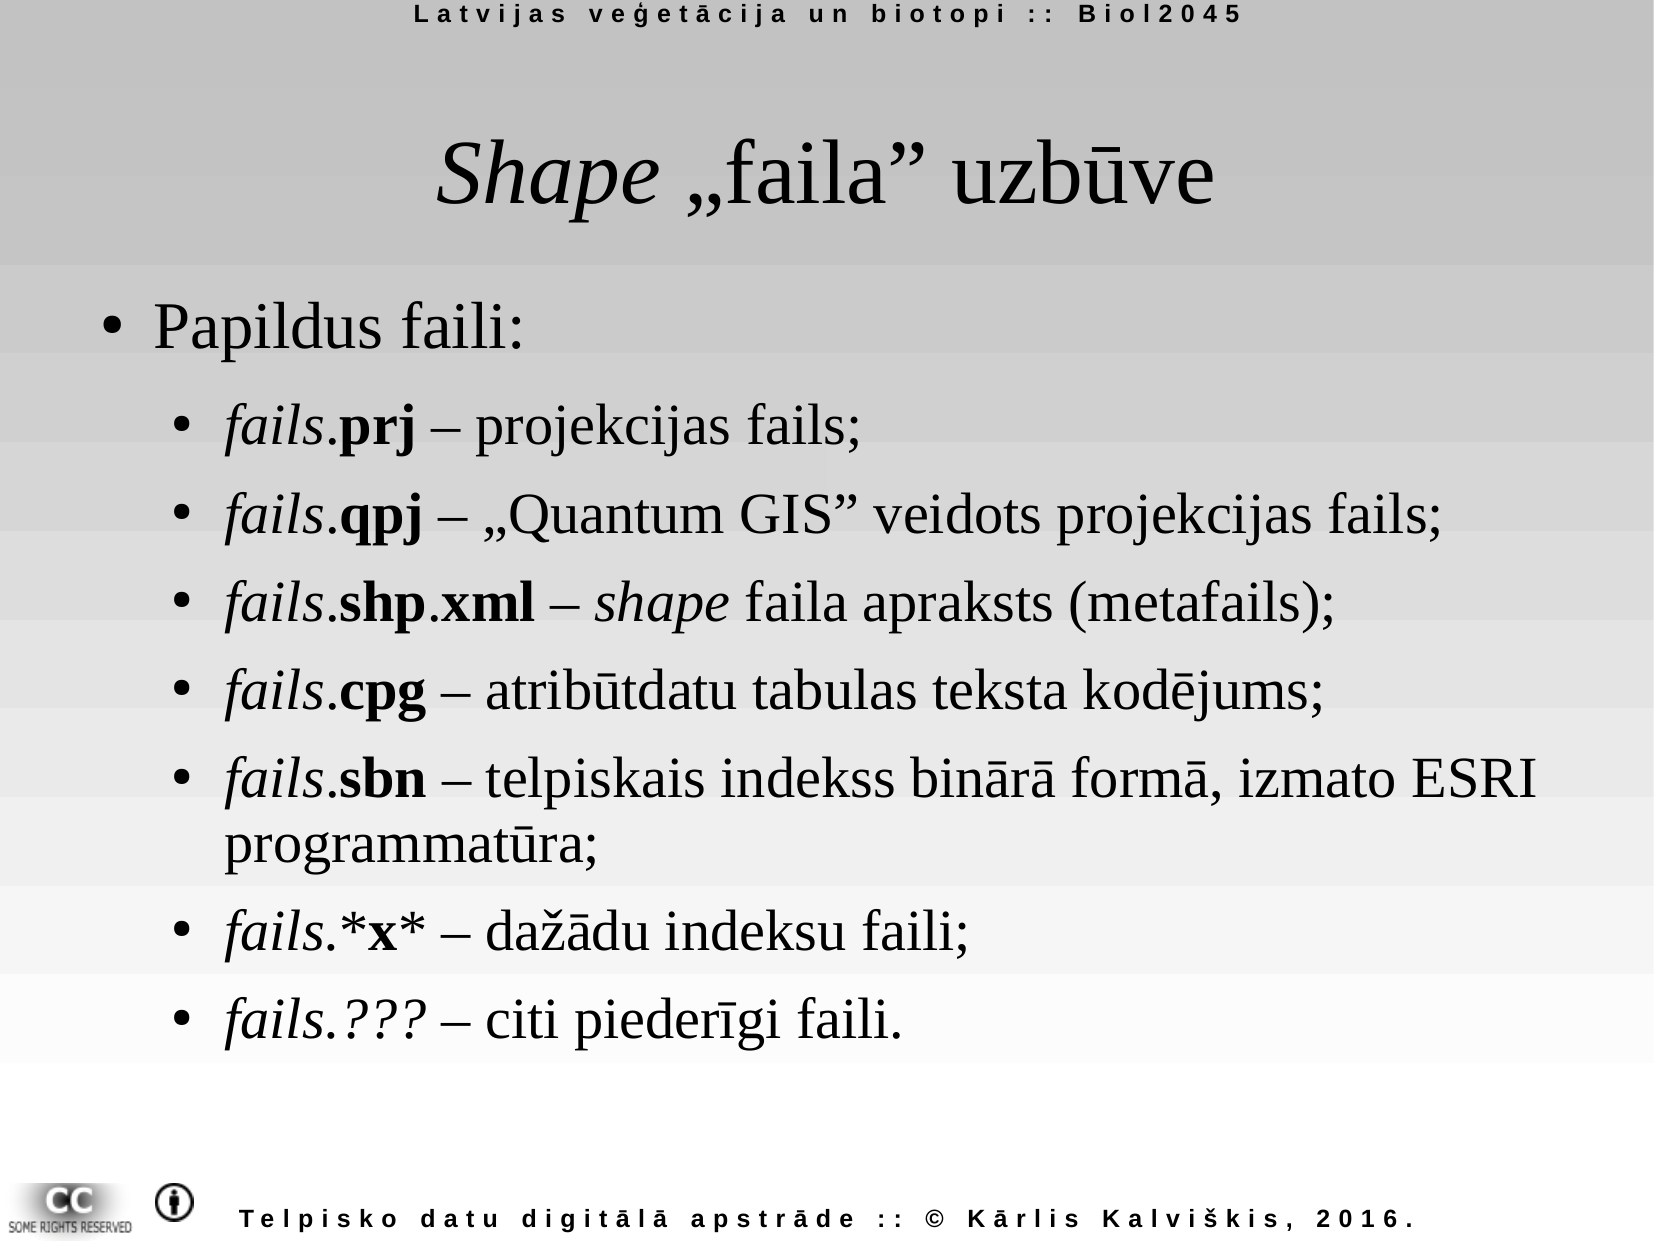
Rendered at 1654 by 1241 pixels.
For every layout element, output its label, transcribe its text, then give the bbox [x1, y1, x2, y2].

title Shape „faila” uzbūve [29, 56, 1625, 289]
picture [0, 0, 1654, 1241]
list Papildus faili: fails.prj – projekcijas fails; fails.qpj – „Quantum GIS” veidots projekcijas fails; fails.shp.xml – shape faila apraksts (metafails); fails.cpg – atribūtdatu tabulas teksta kodējums; fails.sbn – telpiskais indekss binārā formā, izmato ESRI programmatūra; fails.*x* – dažādu indeksu faili; fails.??? – citi piederīgi faili. [82, 289, 1571, 1098]
